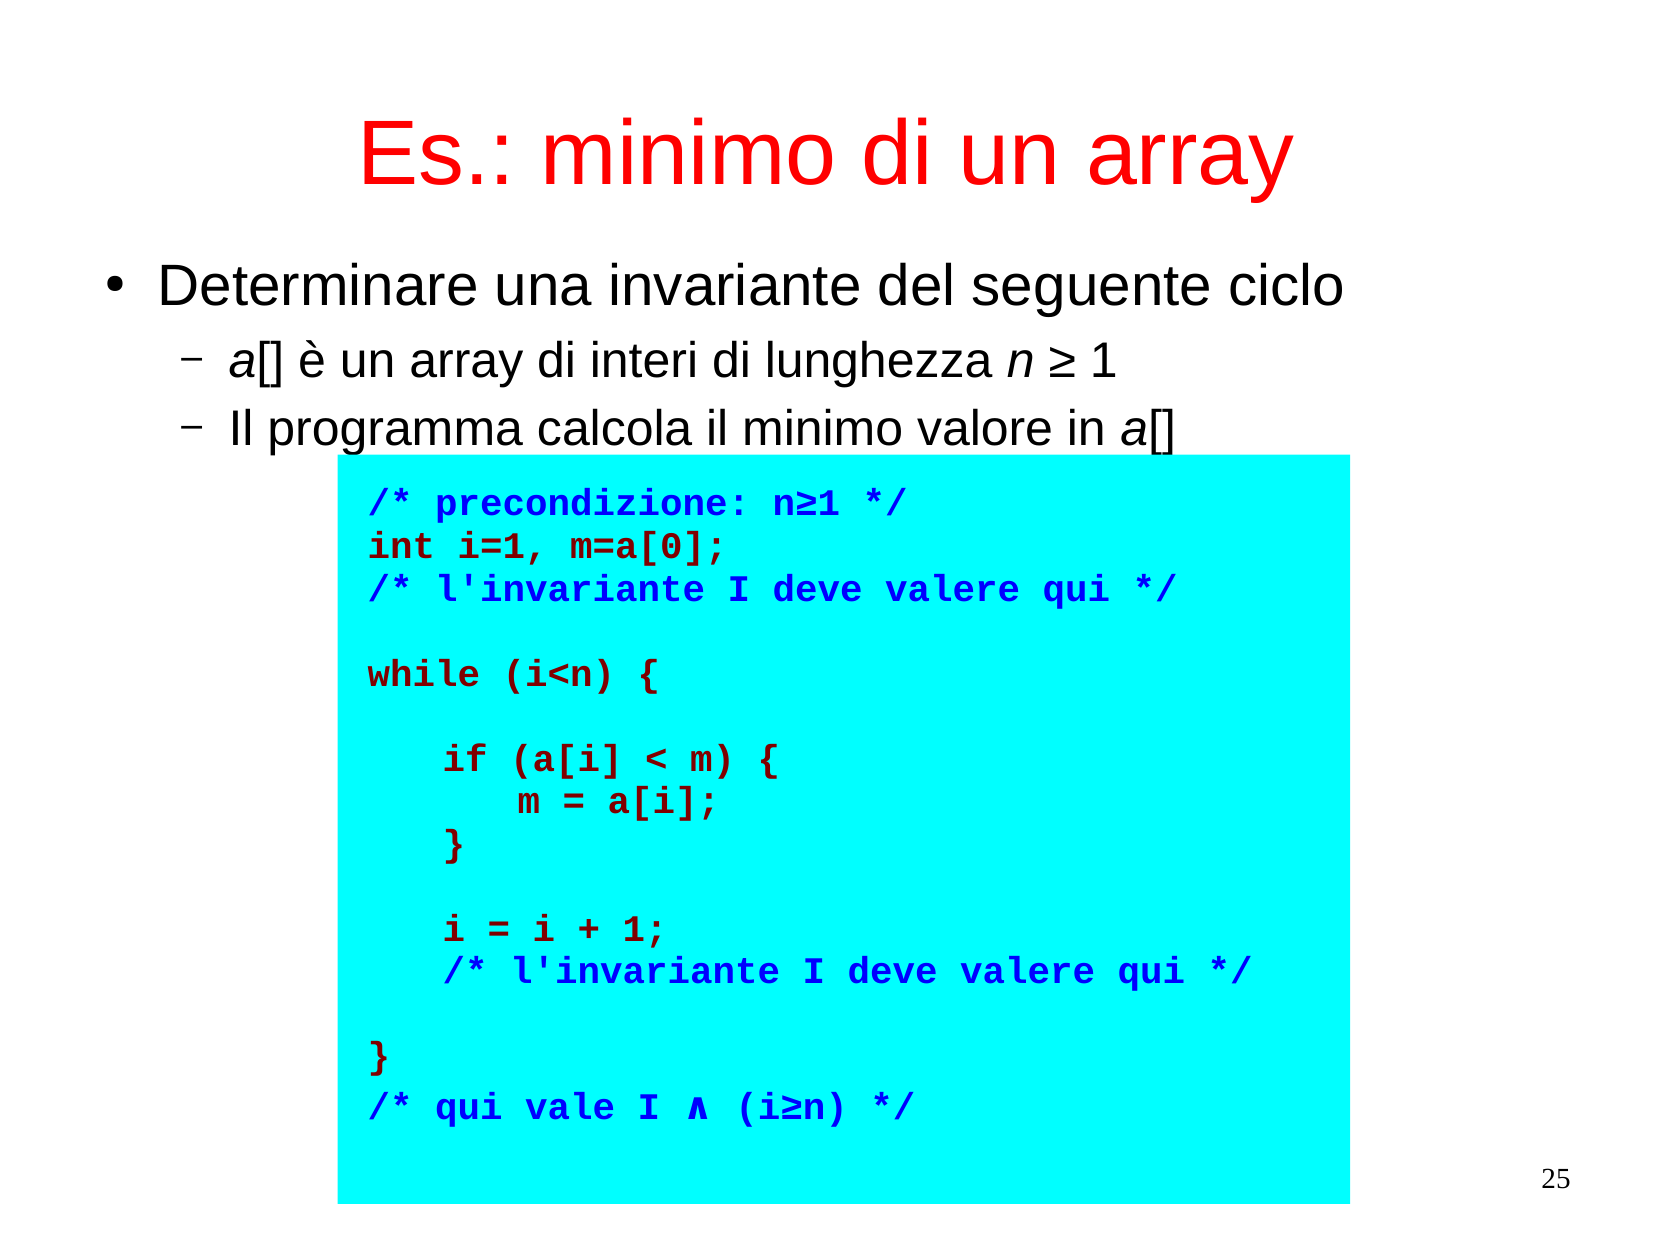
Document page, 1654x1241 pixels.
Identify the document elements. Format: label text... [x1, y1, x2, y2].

text_box /* precondizione: n≥1 */ int i=1, m=a[0]; /* l'invariante I deve valere qui */ while (i<n) { if (a[i] < m) { m = a[i]; } i = i + 1; /* l'invariante I deve valere qui */ } /* qui vale I ∧ (i≥n) */ [337, 454, 1351, 1201]
title Es.: minimo di un array [82, 49, 1571, 257]
list Determinare una invariante del seguente ciclo a[] è un array di interi di lunghezza n ≥ 1 Il programma calcola il minimo valore in a[] [86, 252, 1576, 1088]
